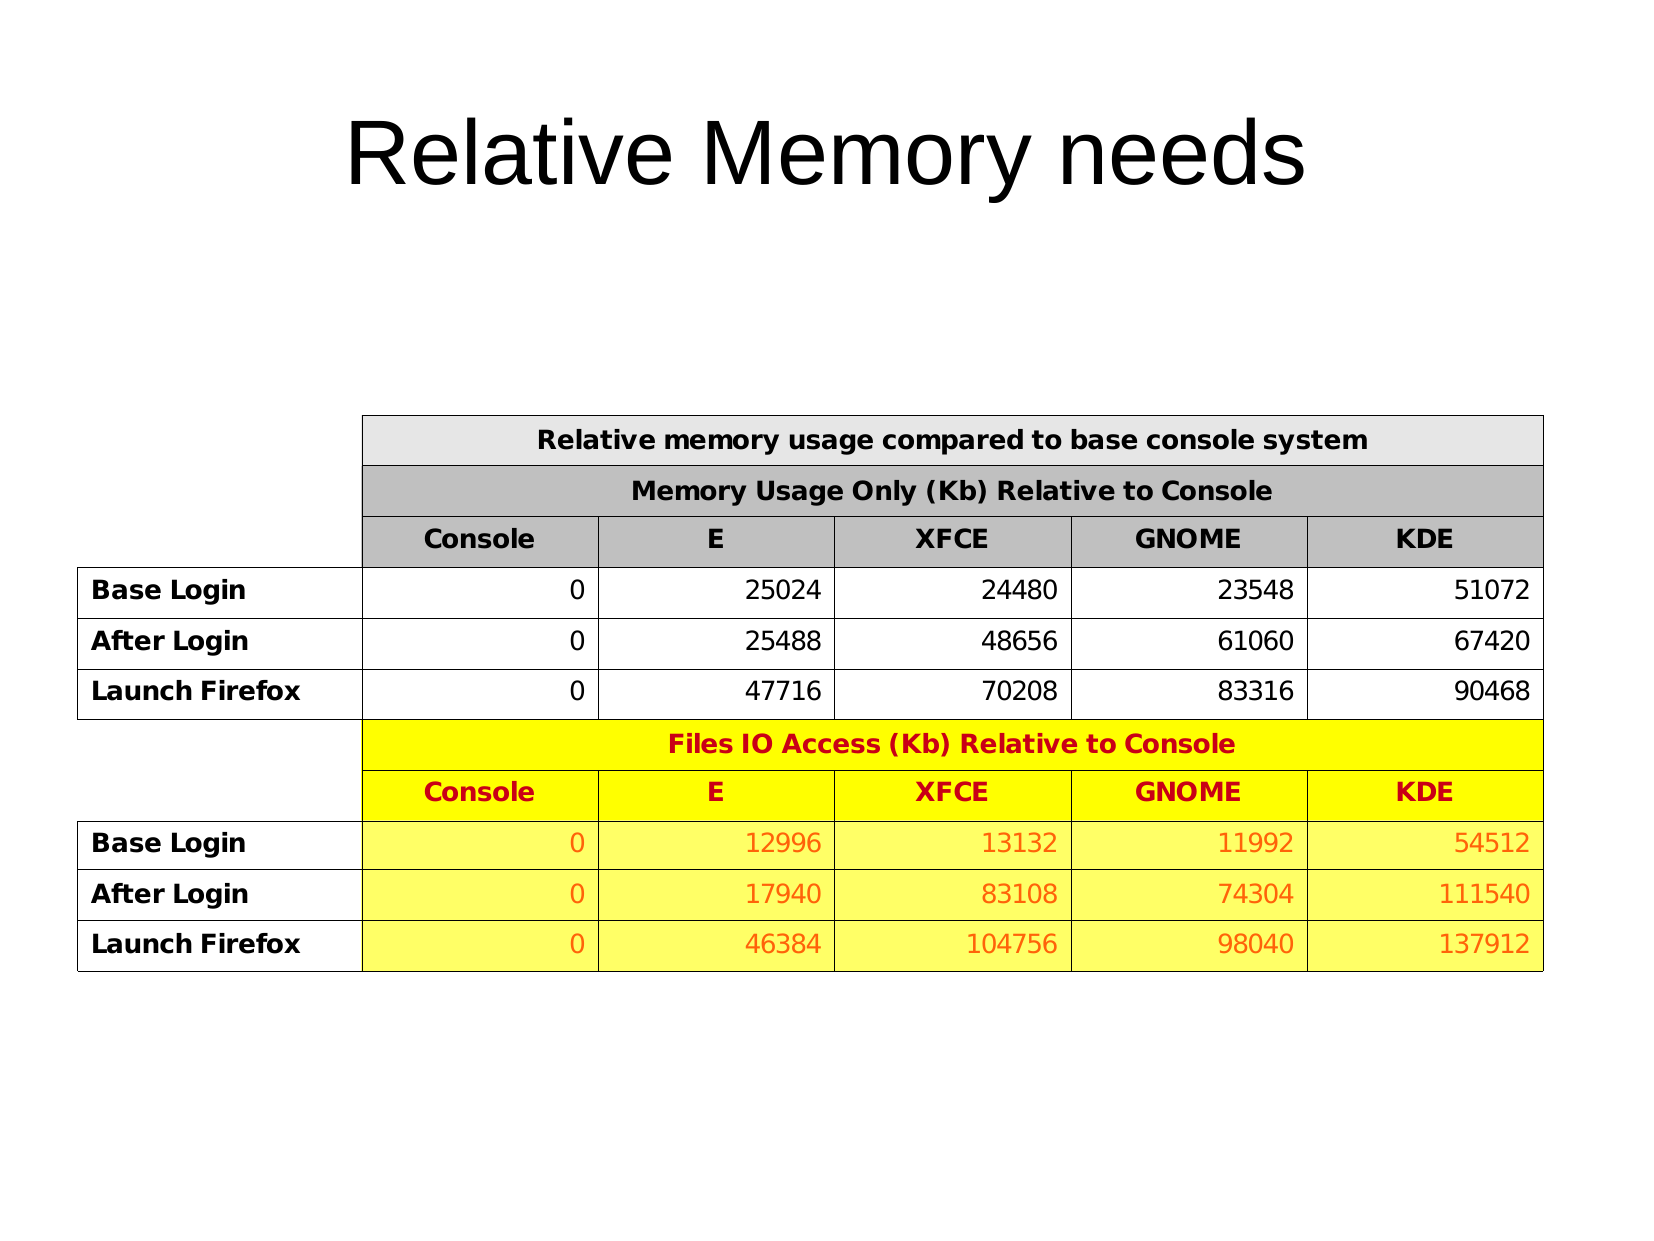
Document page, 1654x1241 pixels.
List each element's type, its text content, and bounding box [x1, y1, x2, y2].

chart [75, 412, 1546, 976]
title Relative Memory needs [82, 49, 1571, 257]
